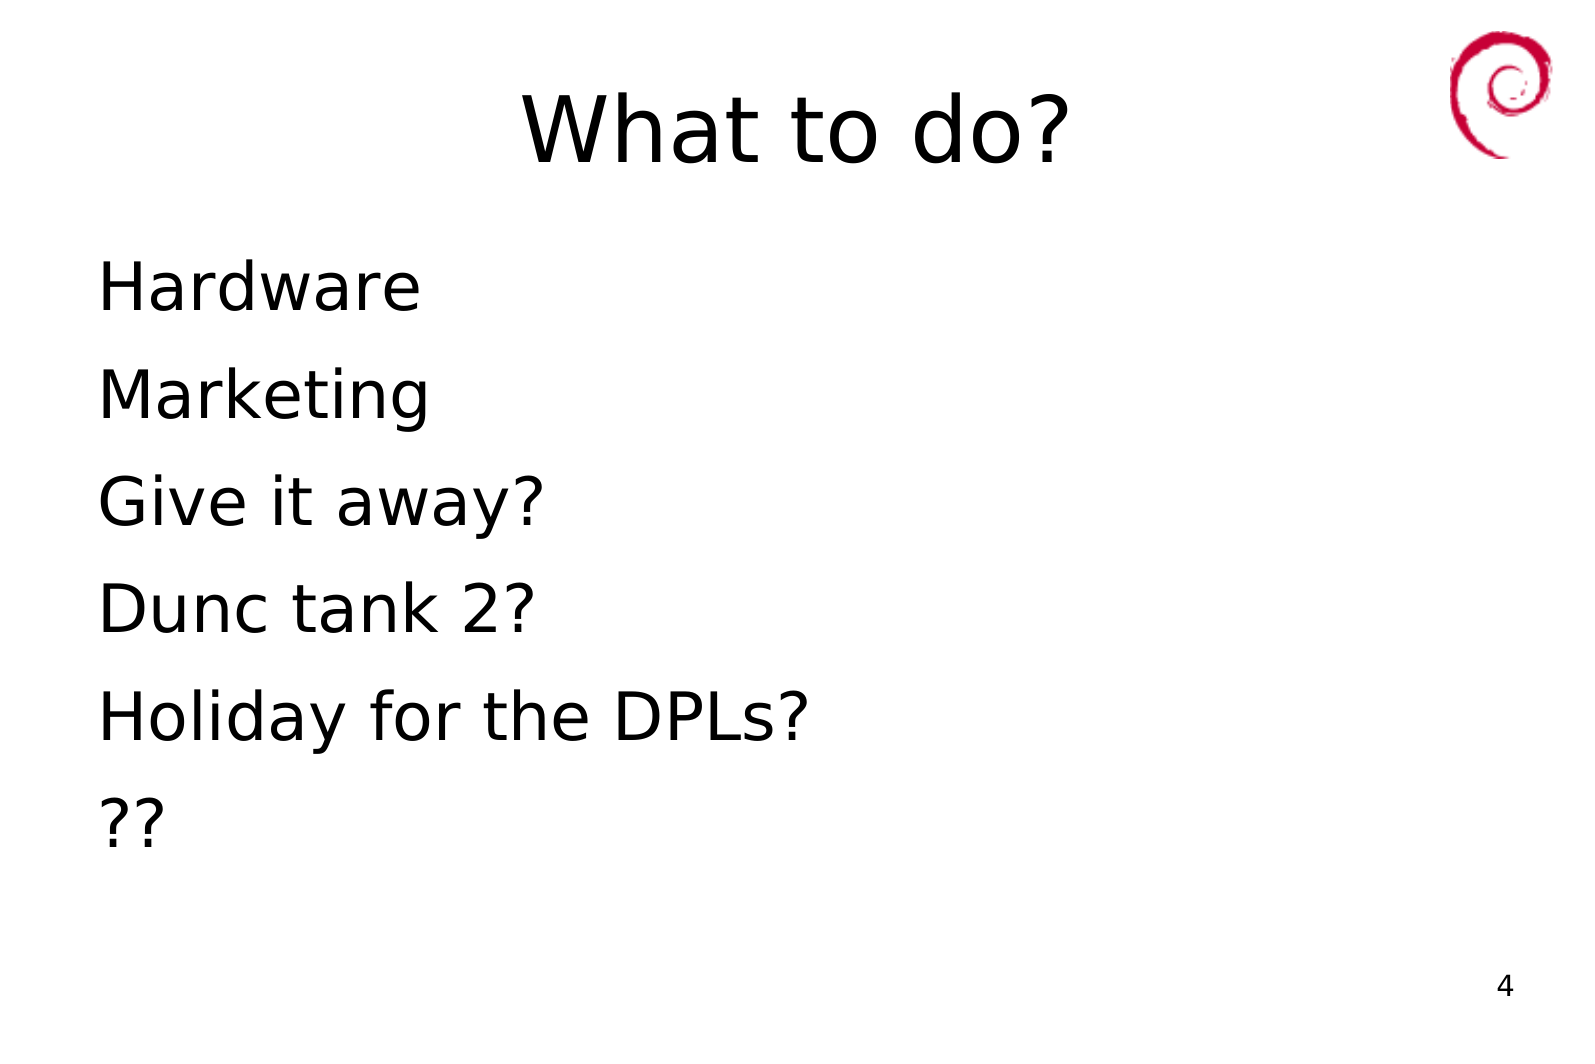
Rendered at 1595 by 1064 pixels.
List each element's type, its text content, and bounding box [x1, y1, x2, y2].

picture [1450, 31, 1555, 159]
title What to do? [79, 42, 1515, 221]
list Hardware Marketing Give it away? Dunc tank 2? Holiday for the DPLs? ?? [79, 248, 1515, 936]
